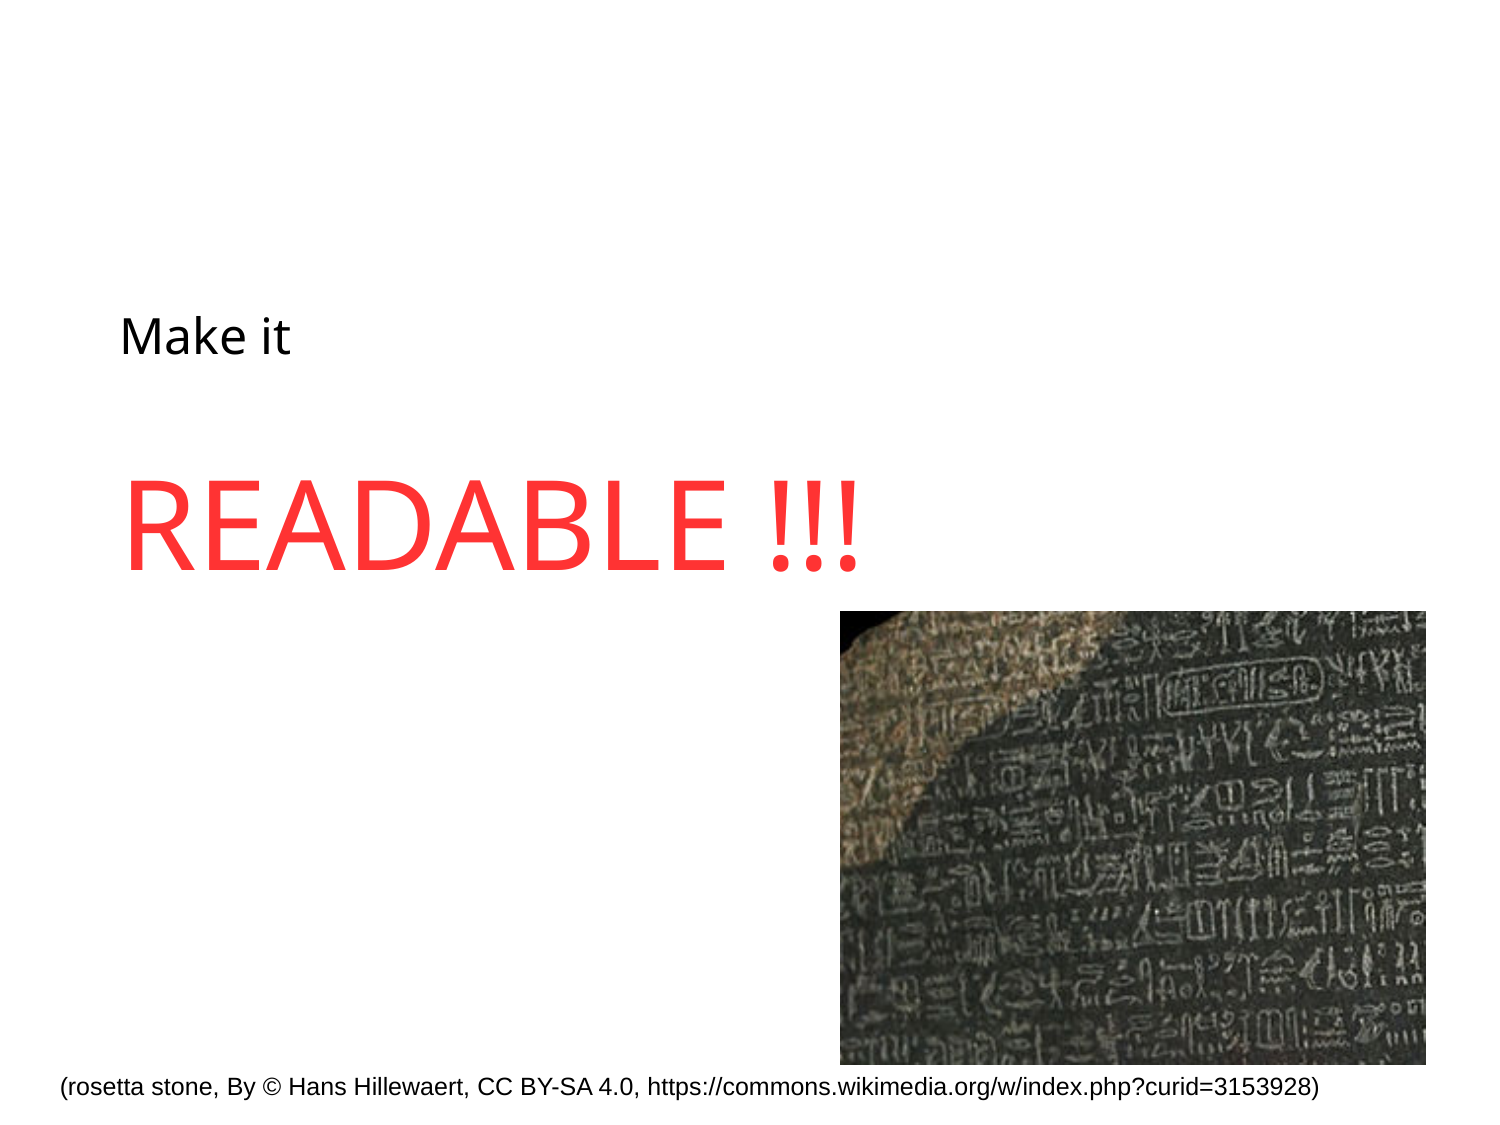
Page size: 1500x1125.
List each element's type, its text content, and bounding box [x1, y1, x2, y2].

picture [840, 611, 1426, 1065]
text_box Make it READABLE !!! [105, 293, 1344, 646]
text_box (rosetta stone, By © Hans Hillewaert, CC BY-SA 4.0, https://commons.wikimedia.org/w/index.php?curid=3153928) [45, 1065, 1498, 1108]
